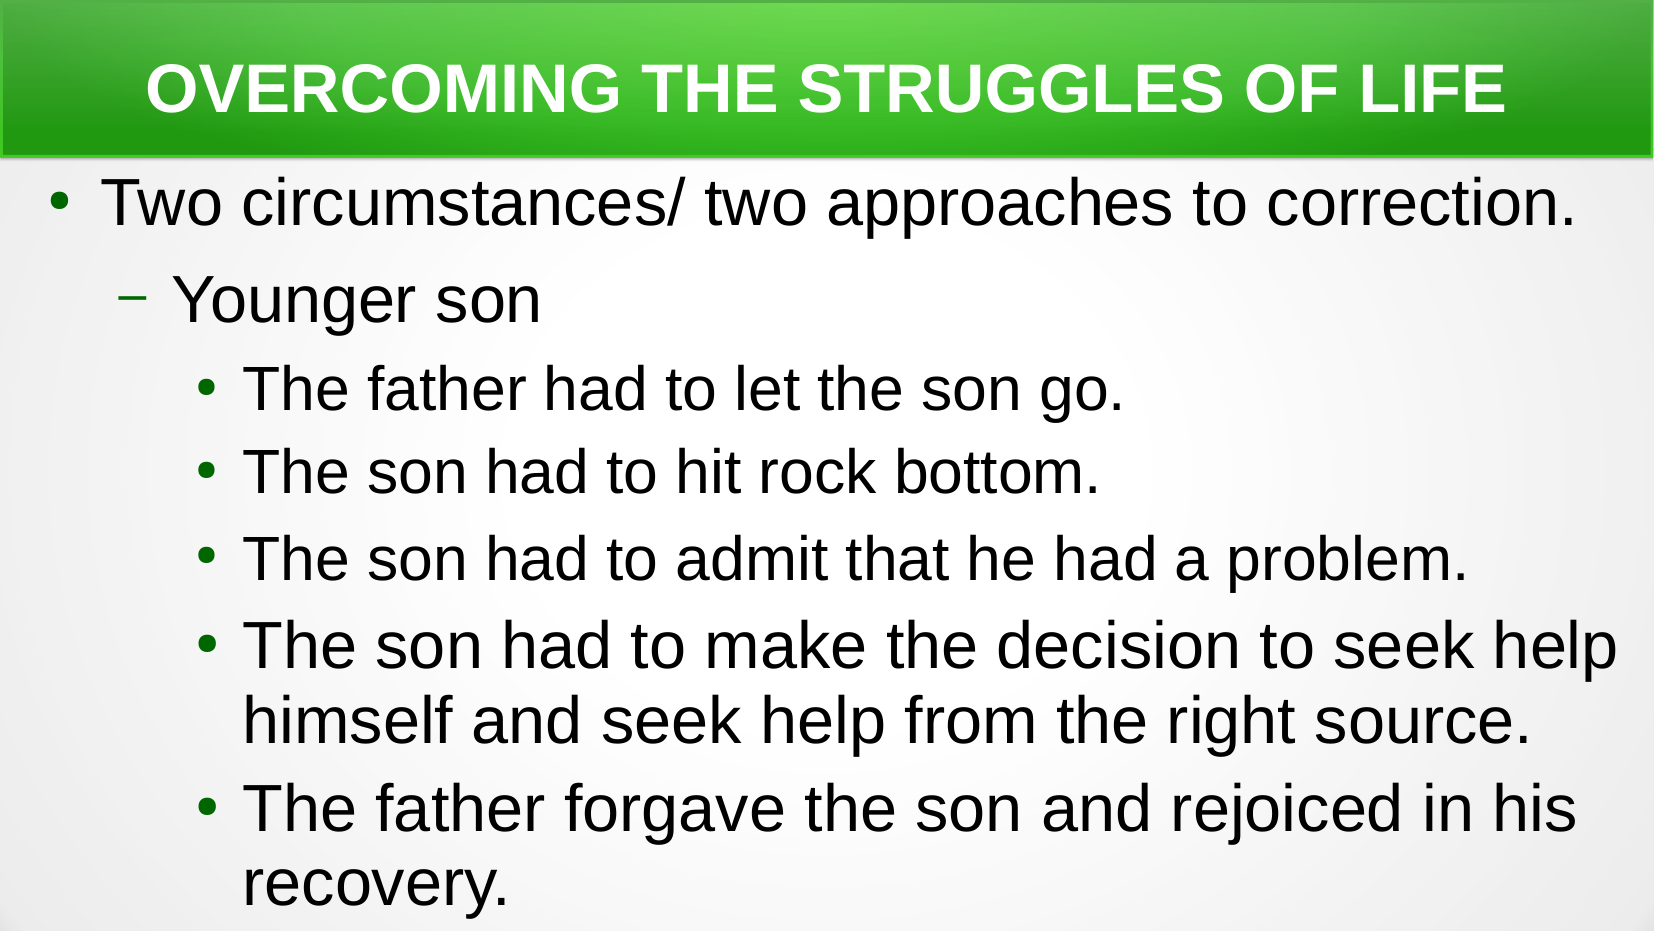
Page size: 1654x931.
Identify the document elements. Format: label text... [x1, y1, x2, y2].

title OVERCOMING THE STRUGGLES OF LIFE [82, 35, 1571, 142]
list Two circumstances/ two approaches to correction. Younger son The father had to let the son go. The son had to hit rock bottom. The son had to admit that he had a problem. The son had to make the decision to seek help himself and seek help from the right source. The father forgave the son and rejoiced in his recovery. [30, 164, 1636, 930]
